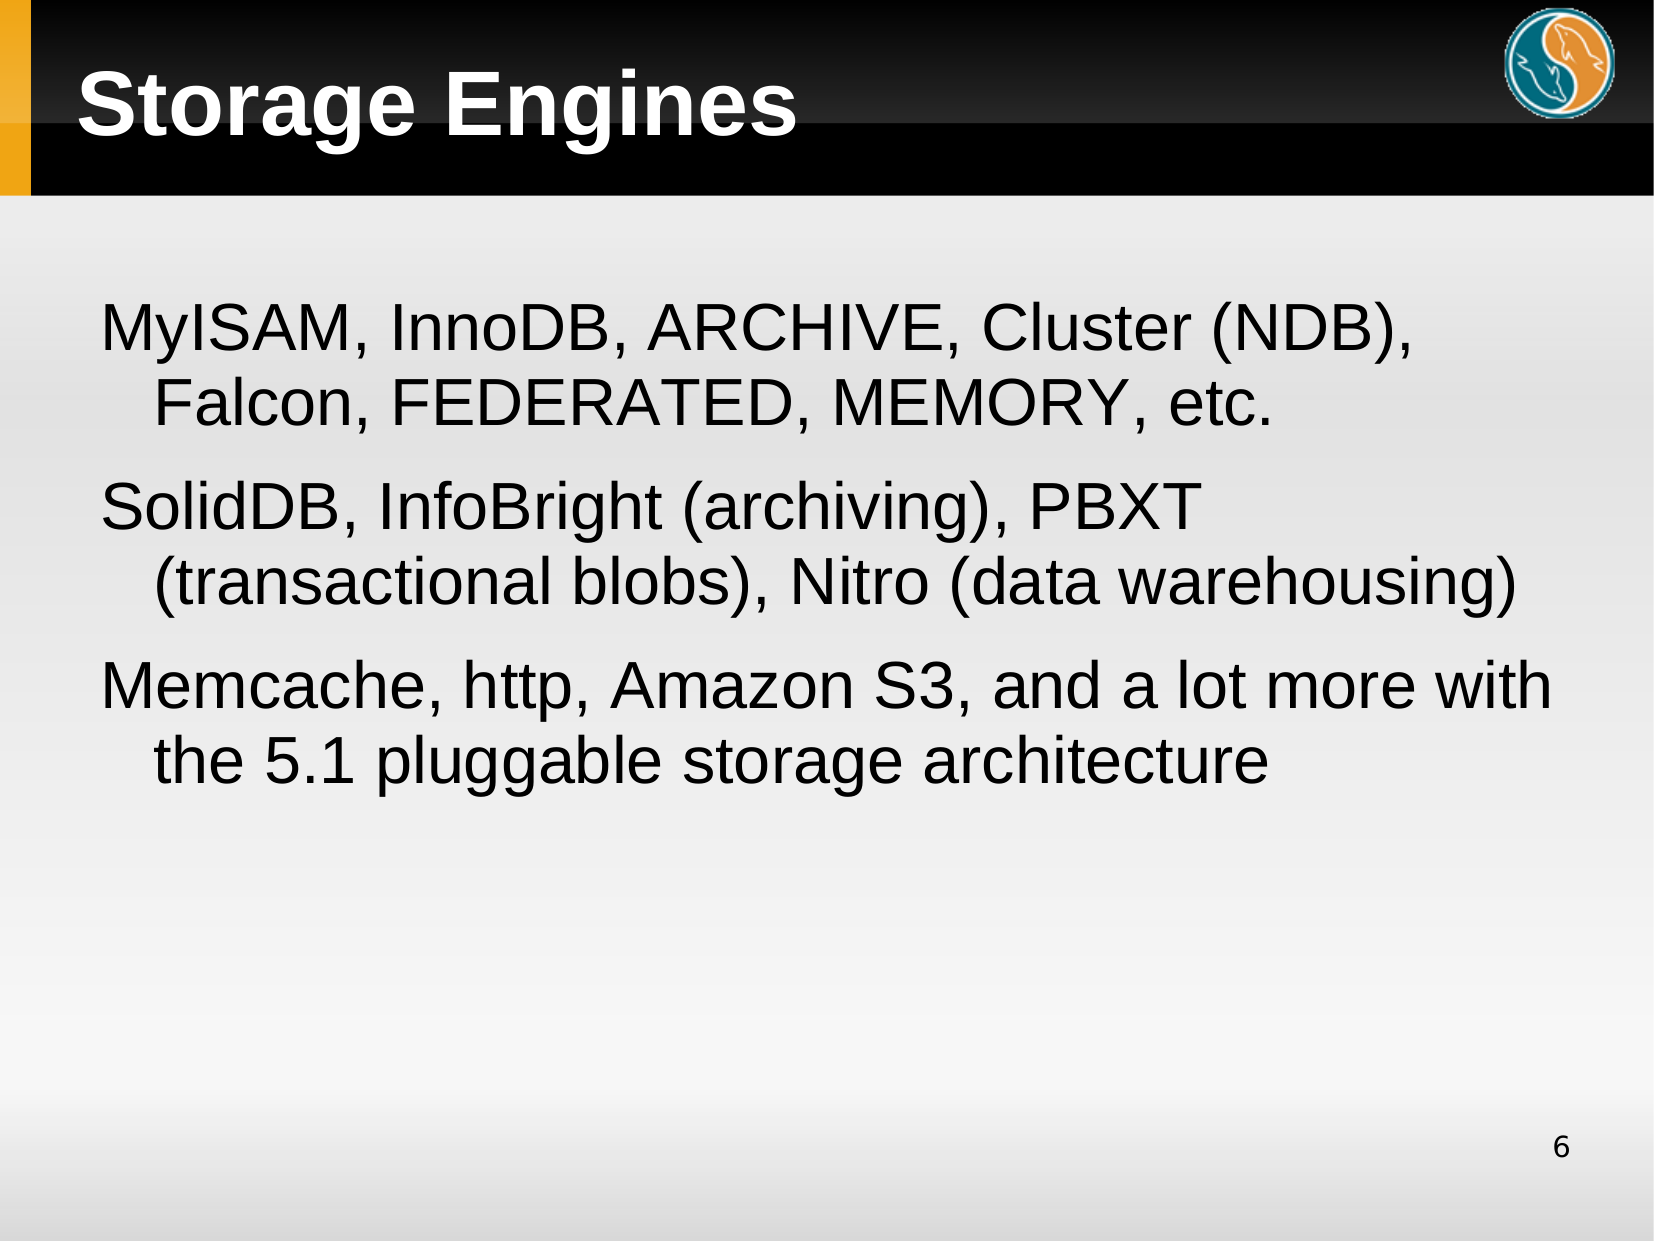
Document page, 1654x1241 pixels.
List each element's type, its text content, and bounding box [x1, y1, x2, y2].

list MyISAM, InnoDB, ARCHIVE, Cluster (NDB), Falcon, FEDERATED, MEMORY, etc. SolidDB, InfoBright (archiving), PBXT (transactional blobs), Nitro (data warehousing) Memcache, http, Amazon S3, and a lot more with the 5.1 pluggable storage architecture [82, 290, 1571, 1094]
title Storage Engines [76, 7, 1565, 200]
picture [0, 0, 1654, 1241]
